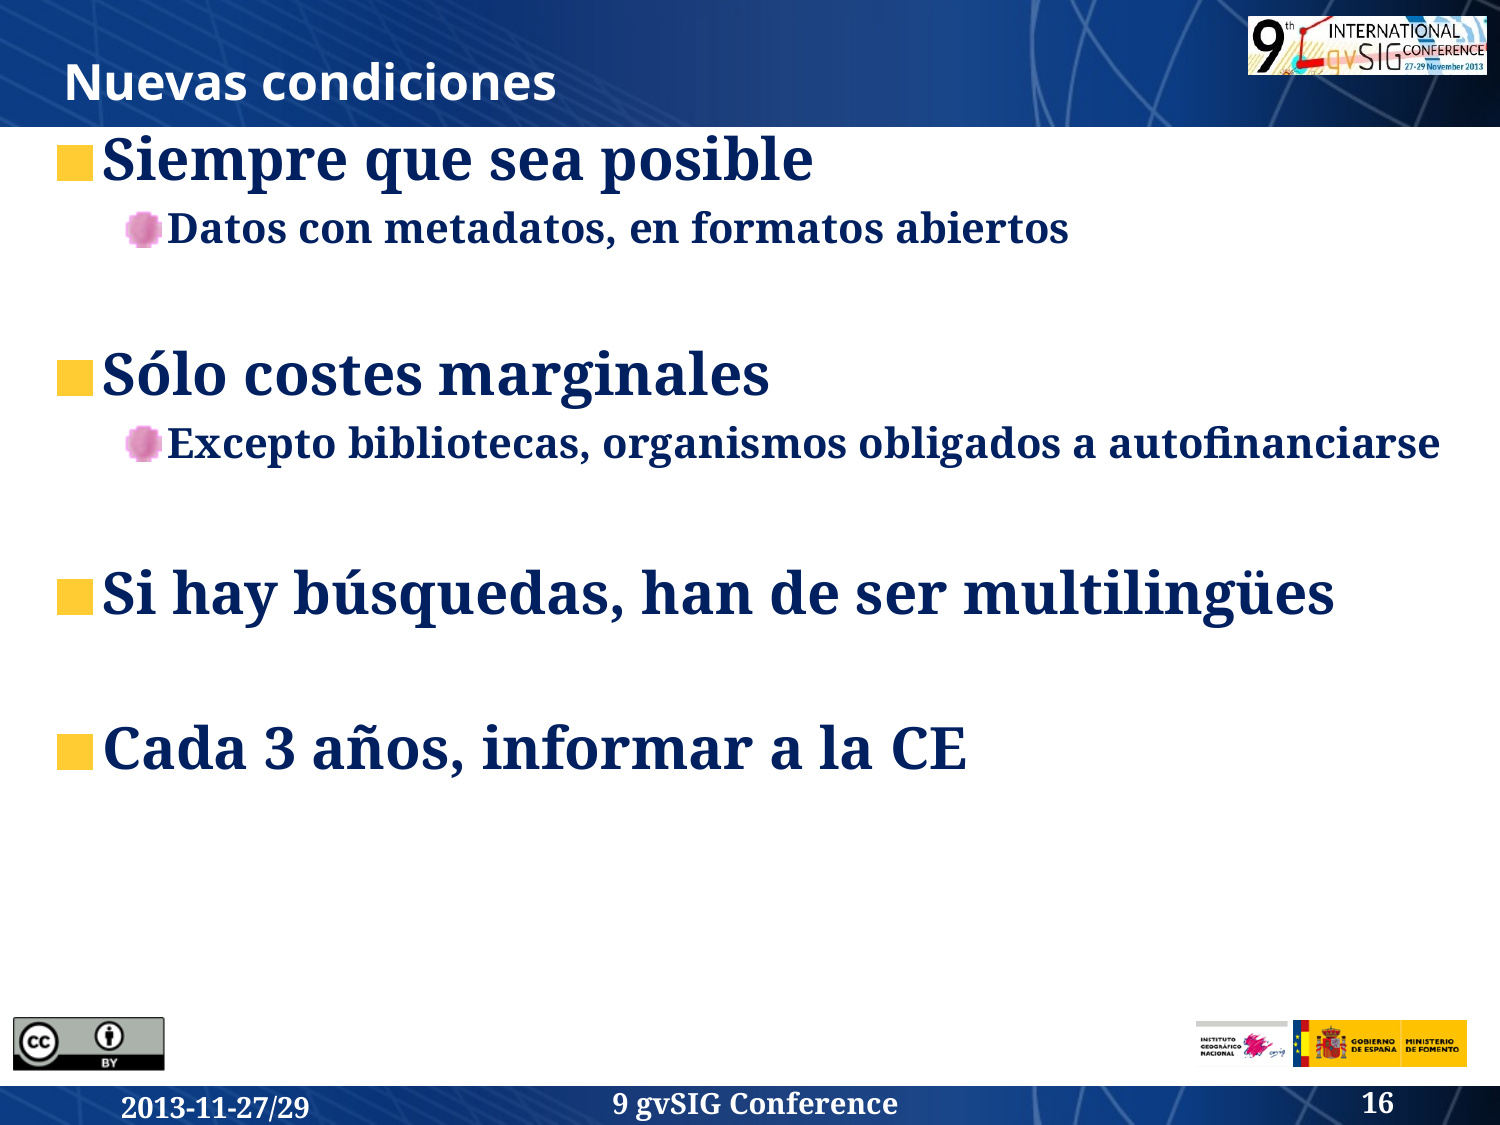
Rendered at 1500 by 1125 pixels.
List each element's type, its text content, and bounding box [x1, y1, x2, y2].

picture [13, 1017, 166, 1072]
picture [1195, 1019, 1467, 1068]
picture [0, 1086, 1500, 1125]
list Siempre que sea posible Datos con metadatos, en formatos abiertos Sólo costes marginales Excepto bibliotecas, organismos obligados a autofinanciarse Si hay búsquedas, han de ser multilingües Cada 3 años, informar a la CE [31, 114, 1465, 974]
picture [0, 0, 1500, 127]
title Nuevas condiciones [0, 43, 1275, 107]
